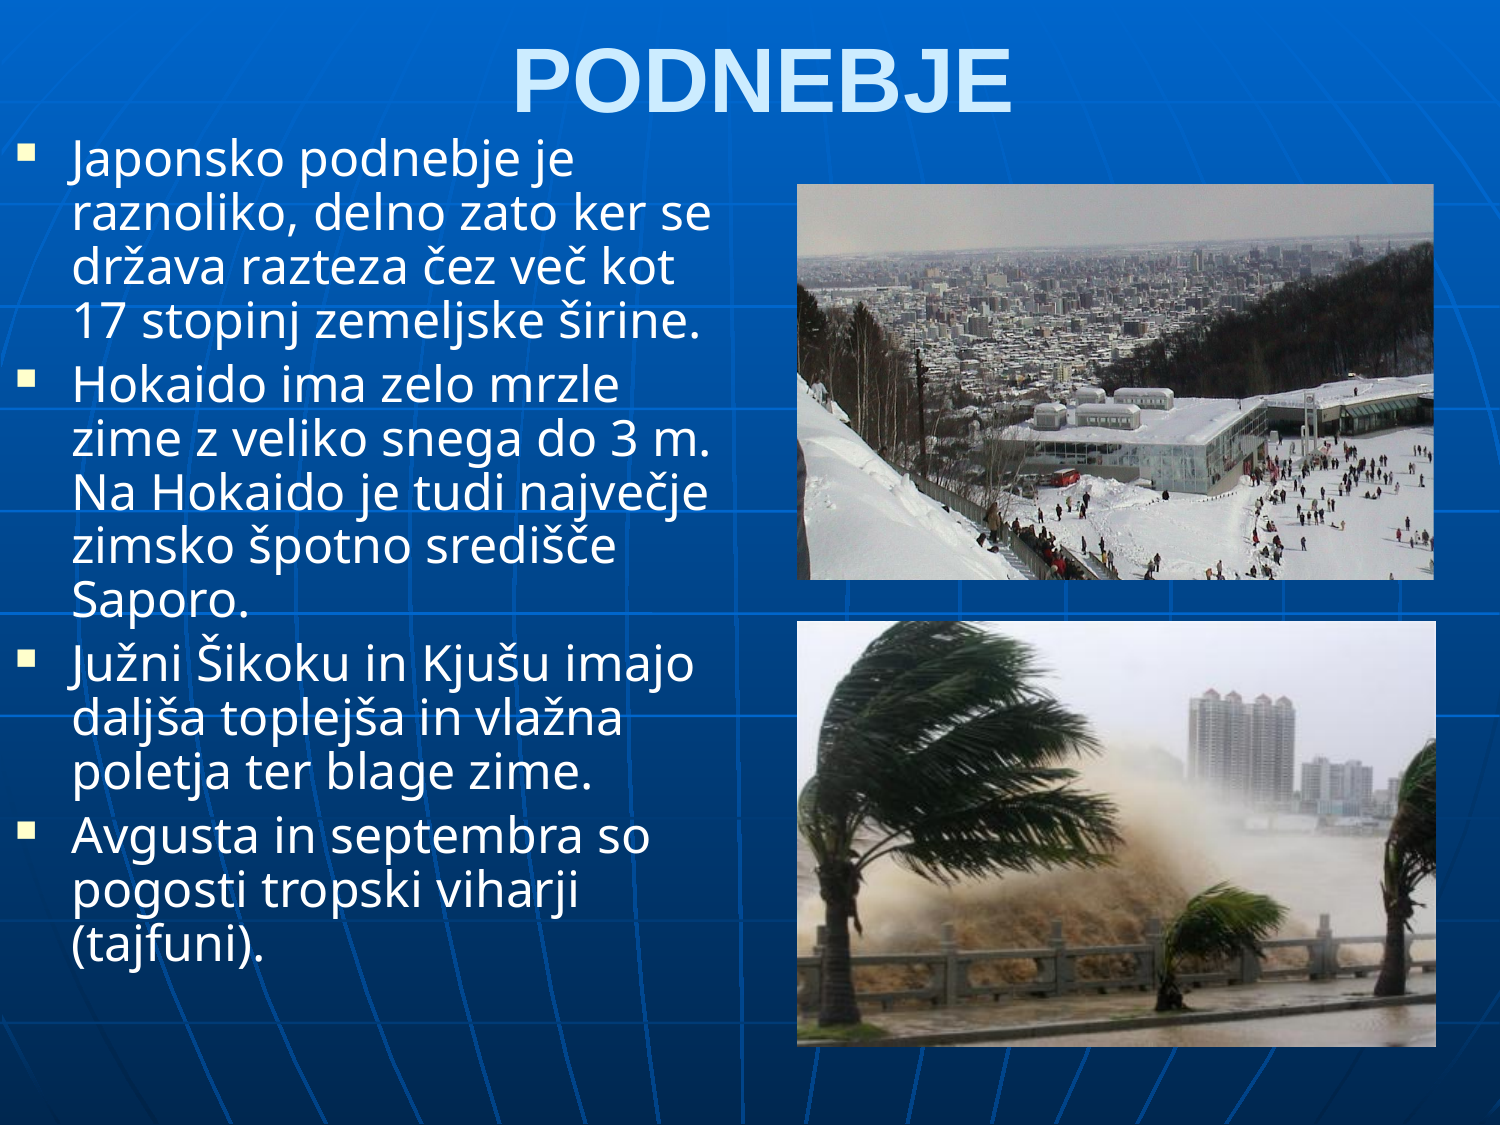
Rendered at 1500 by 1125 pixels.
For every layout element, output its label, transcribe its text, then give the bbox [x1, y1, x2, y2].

list Japonsko podnebje je raznoliko, delno zato ker se država razteza čez več kot 17 stopinj zemeljske širine. Hokaido ima zelo mrzle zime z veliko snega do 3 m. Na Hokaido je tudi največje zimsko špotno središče Saporo. Južni Šikoku in Kjušu imajo daljša toplejša in vlažna poletja ter blage zime. Avgusta in septembra so pogosti tropski viharji (tajfuni). [0, 125, 745, 1090]
picture [797, 184, 1434, 580]
picture [797, 621, 1436, 1047]
title PODNEBJE [88, 0, 1439, 151]
